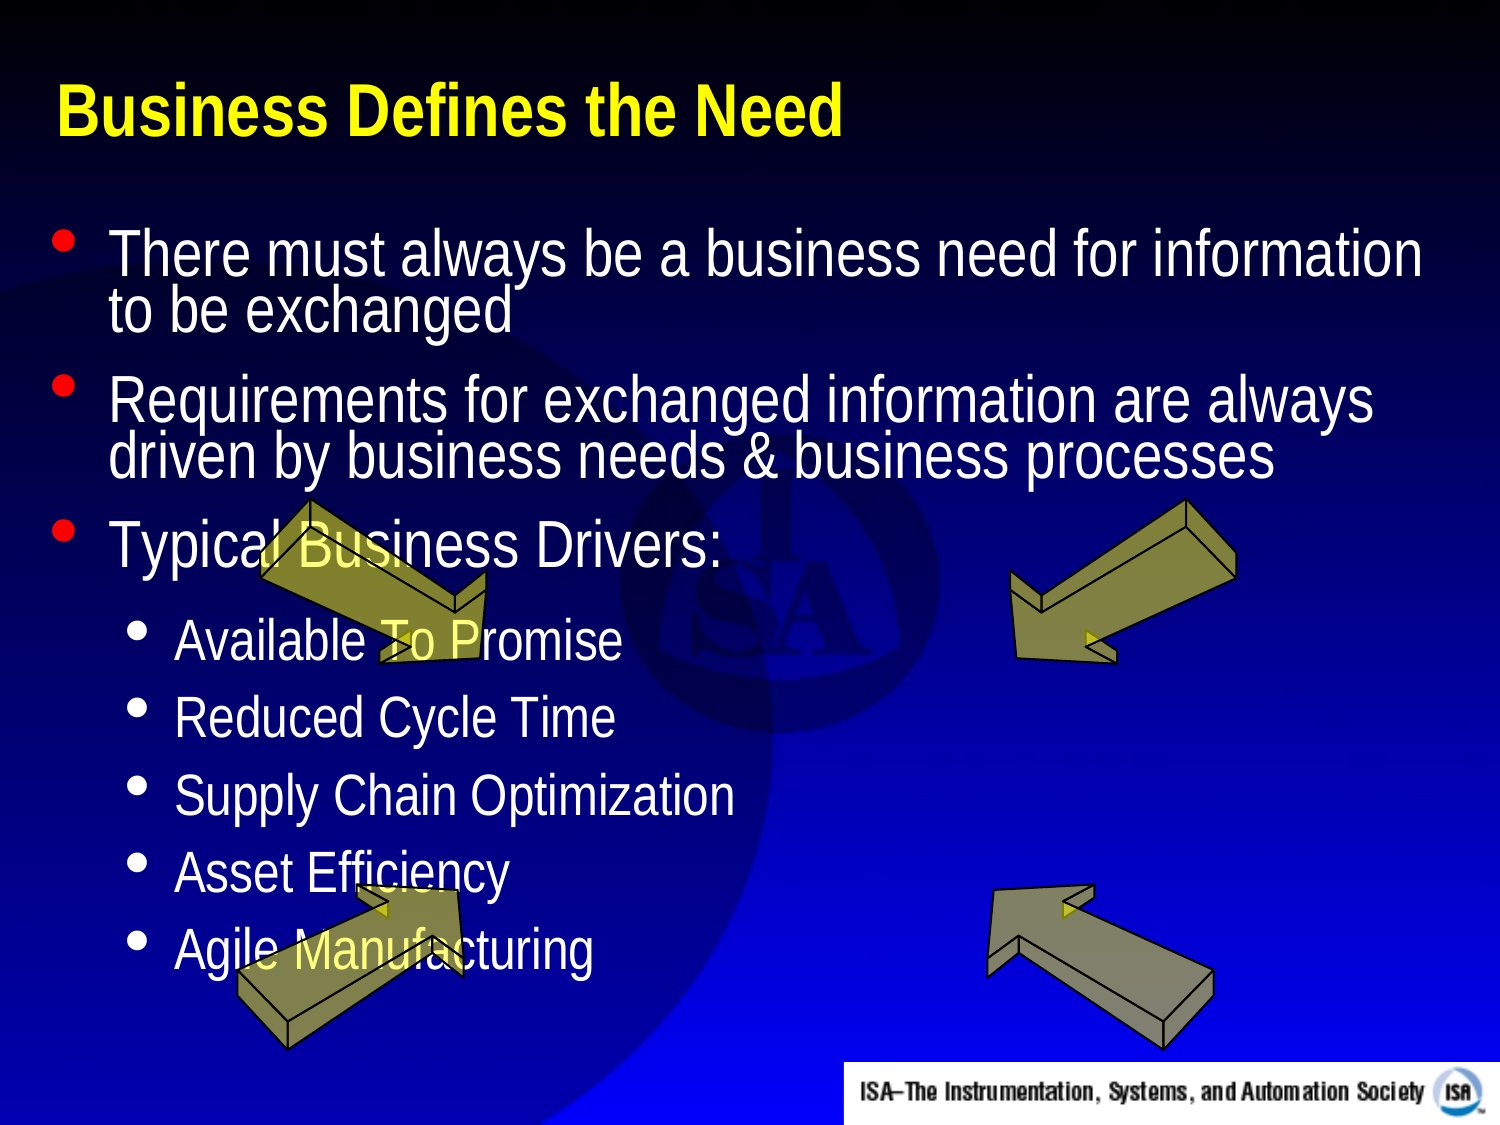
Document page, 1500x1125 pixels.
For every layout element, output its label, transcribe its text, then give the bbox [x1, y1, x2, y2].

text_box [237, 884, 464, 1050]
text_box [1010, 498, 1237, 664]
text_box [987, 884, 1214, 1050]
list There must always be a business need for information to be exchanged Requirements for exchanged information are always driven by business needs & business processes Typical Business Drivers: Available To Promise Reduced Cycle Time Supply Chain Optimization Asset Efficiency Agile Manufacturing [37, 224, 1463, 1125]
title Business Defines the Need [41, 12, 1463, 201]
picture [0, 0, 1500, 1125]
text_box [260, 498, 487, 664]
